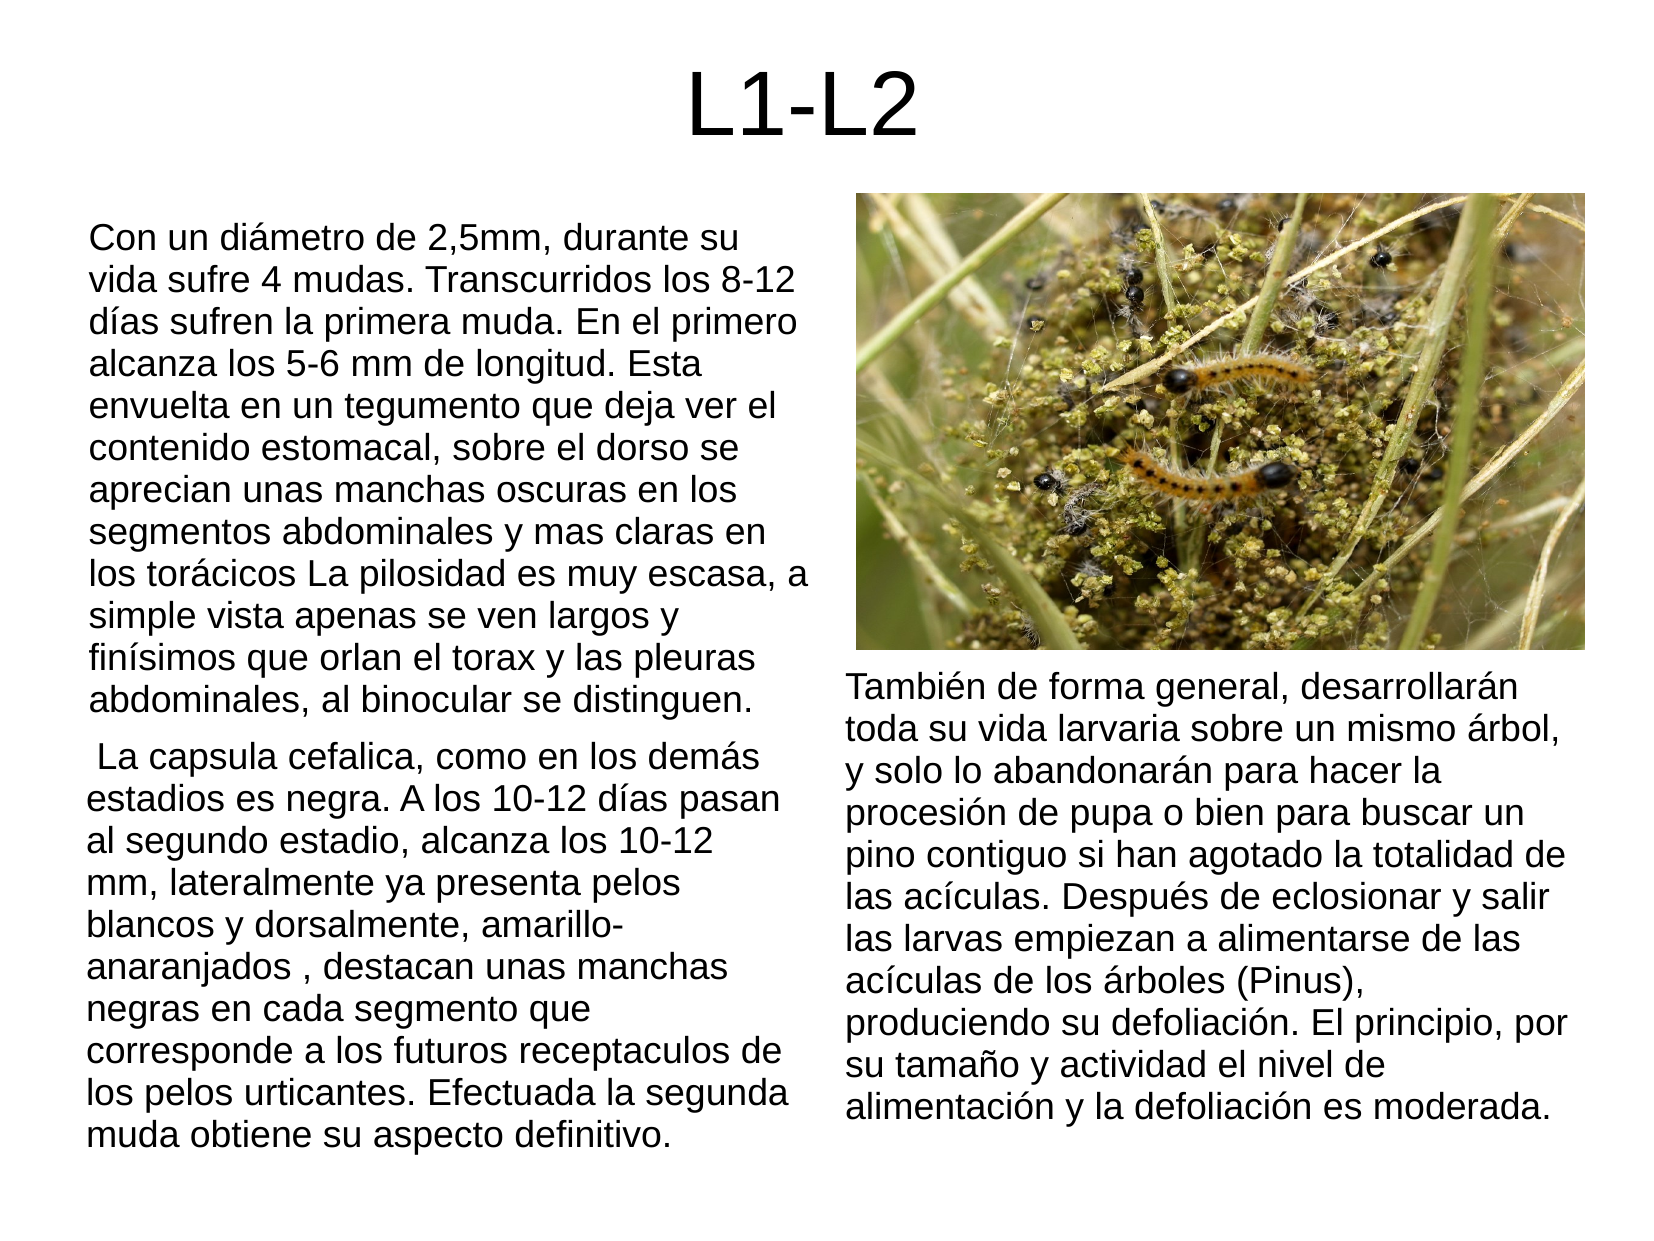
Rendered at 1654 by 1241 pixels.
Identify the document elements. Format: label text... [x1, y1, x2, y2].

title L1-L2 [59, 0, 1548, 208]
list Con un diámetro de 2,5mm, durante su vida sufre 4 mudas. Transcurridos los 8-12 días sufren la primera muda. En el primero alcanza los 5-6 mm de longitud. Esta envuelta en un tegumento que deja ver el contenido estomacal, sobre el dorso se aprecian unas manchas oscuras en los segmentos abdominales y mas claras en los torácicos La pilosidad es muy escasa, a simple vista apenas se ven largos y finísimos que orlan el torax y las pleuras abdominales, al binocular se distinguen. [88, 216, 815, 722]
picture [856, 193, 1585, 650]
list También de forma general, desarrollarán toda su vida larvaria sobre un mismo árbol, y solo lo abandonarán para hacer la procesión de pupa o bien para buscar un pino contiguo si han agotado la totalidad de las acículas. Después de eclosionar y salir las larvas empiezan a alimentarse de las acículas de los árboles (Pinus), produciendo su defoliación. El principio, por su tamaño y actividad el nivel de alimentación y la defoliación es moderada. [845, 665, 1572, 1129]
list La capsula cefalica, como en los demás estadios es negra. A los 10-12 días pasan al segundo estadio, alcanza los 10-12 mm, lateralmente ya presenta pelos blancos y dorsalmente, amarillo-anaranjados , destacan unas manchas negras en cada segmento que corresponde a los futuros receptaculos de los pelos urticantes. Efectuada la segunda muda obtiene su aspecto definitivo. [86, 735, 798, 1157]
